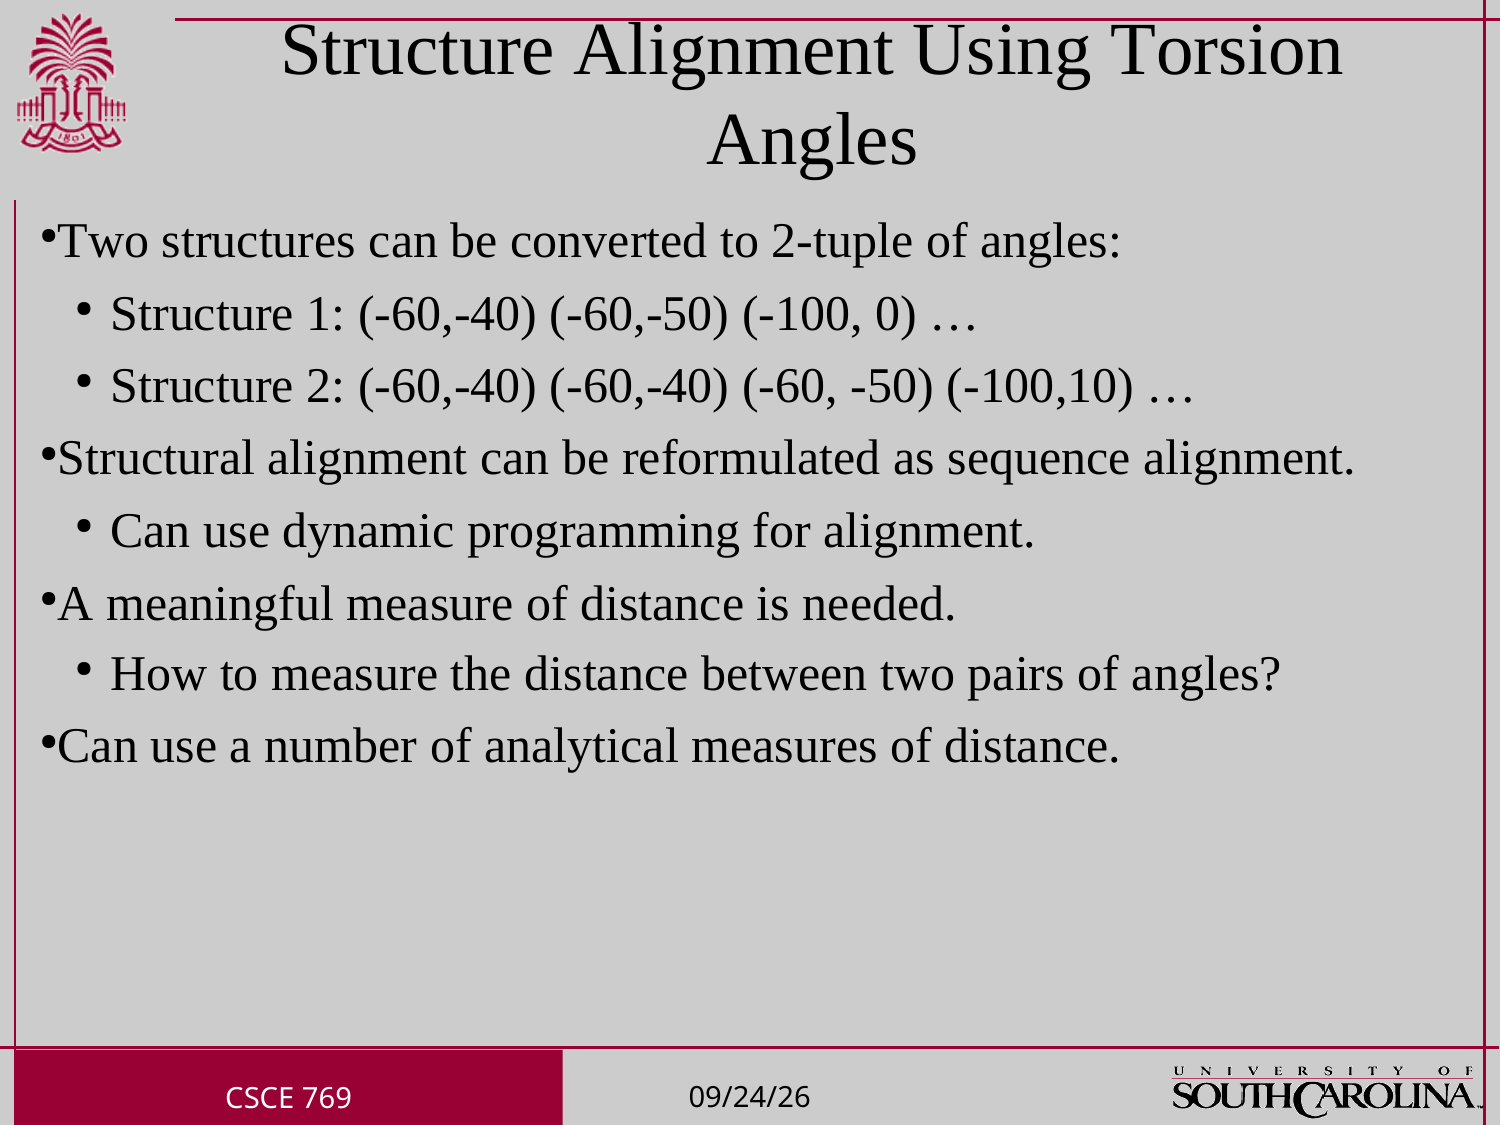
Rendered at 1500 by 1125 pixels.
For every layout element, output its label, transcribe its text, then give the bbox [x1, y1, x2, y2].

picture [12, 12, 131, 155]
title Structure Alignment Using Torsion Angles [174, 0, 1450, 188]
text_box Two structures can be converted to 2-tuple of angles: Structure 1: (-60,-40) (-60,-50) (-100, 0) … Structure 2: (-60,-40) (-60,-40) (-60, -50) (-100,10) … Structural alignment can be reformulated as sequence alignment. Can use dynamic programming for alignment. A meaningful measure of distance is needed. How to measure the distance between two pairs of angles? Can use a number of analytical measures of distance. [24, 200, 1476, 1013]
picture [1162, 1049, 1483, 1125]
